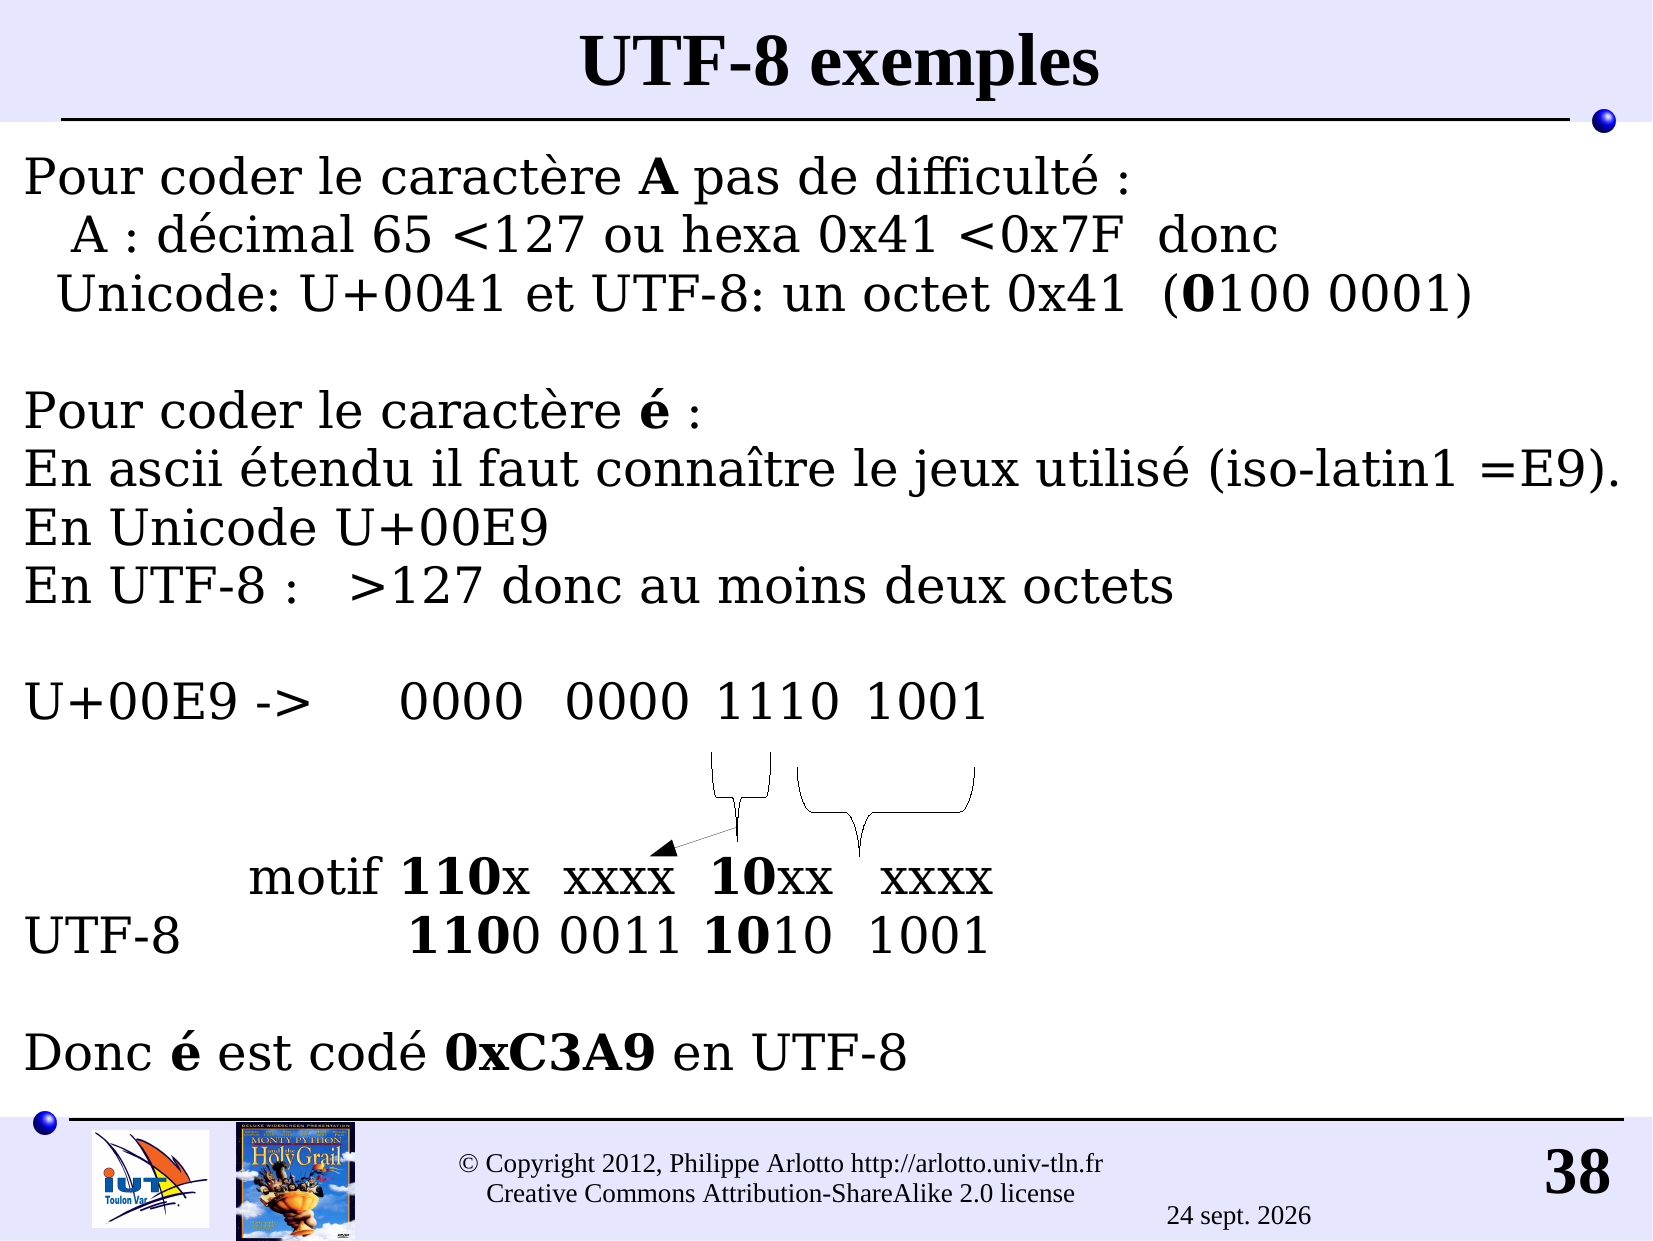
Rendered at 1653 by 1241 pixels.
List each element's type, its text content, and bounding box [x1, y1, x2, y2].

picture [236, 1122, 355, 1241]
title UTF-8 exemples [95, 14, 1585, 107]
text_box Pour coder le caractère A pas de difficulté : A : décimal 65 <127 ou hexa 0x41 <0x7F donc Unicode: U+0041 et UTF-8: un octet 0x41 (0100 0001) Pour coder le caractère é : En ascii étendu il faut connaître le jeux utilisé (iso-latin1 =E9). En Unicode U+00E9 En UTF-8 : >127 donc au moins deux octets U+00E9 -> 0000 0000 1110 1001 motif 110x xxxx 10xx xxxx UTF-8 1100 0011 1010 1001 Donc é est codé 0xC3A9 en UTF-8 [23, 147, 1625, 1087]
